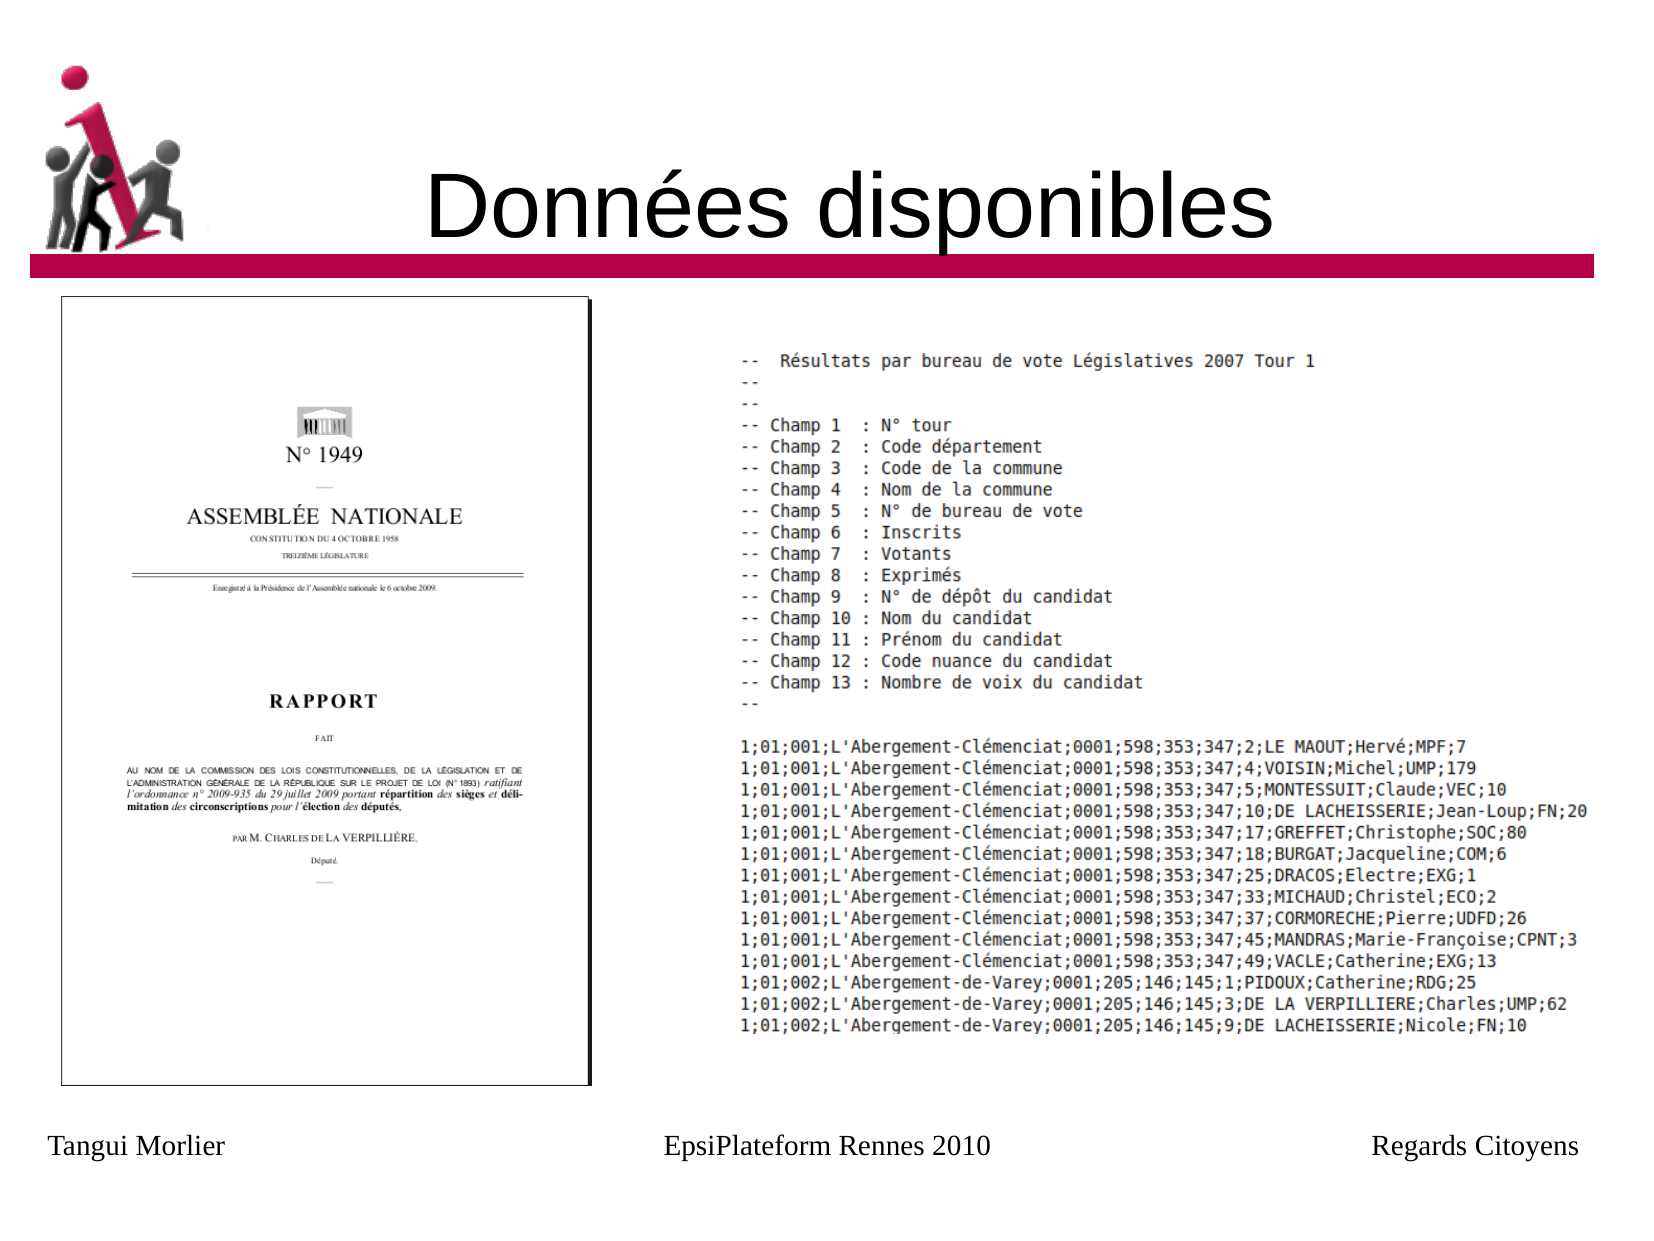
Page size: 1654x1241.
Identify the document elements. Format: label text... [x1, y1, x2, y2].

title Données disponibles [106, 109, 1595, 303]
picture [59, 295, 592, 1086]
picture [29, 60, 210, 254]
picture [740, 352, 1595, 1034]
